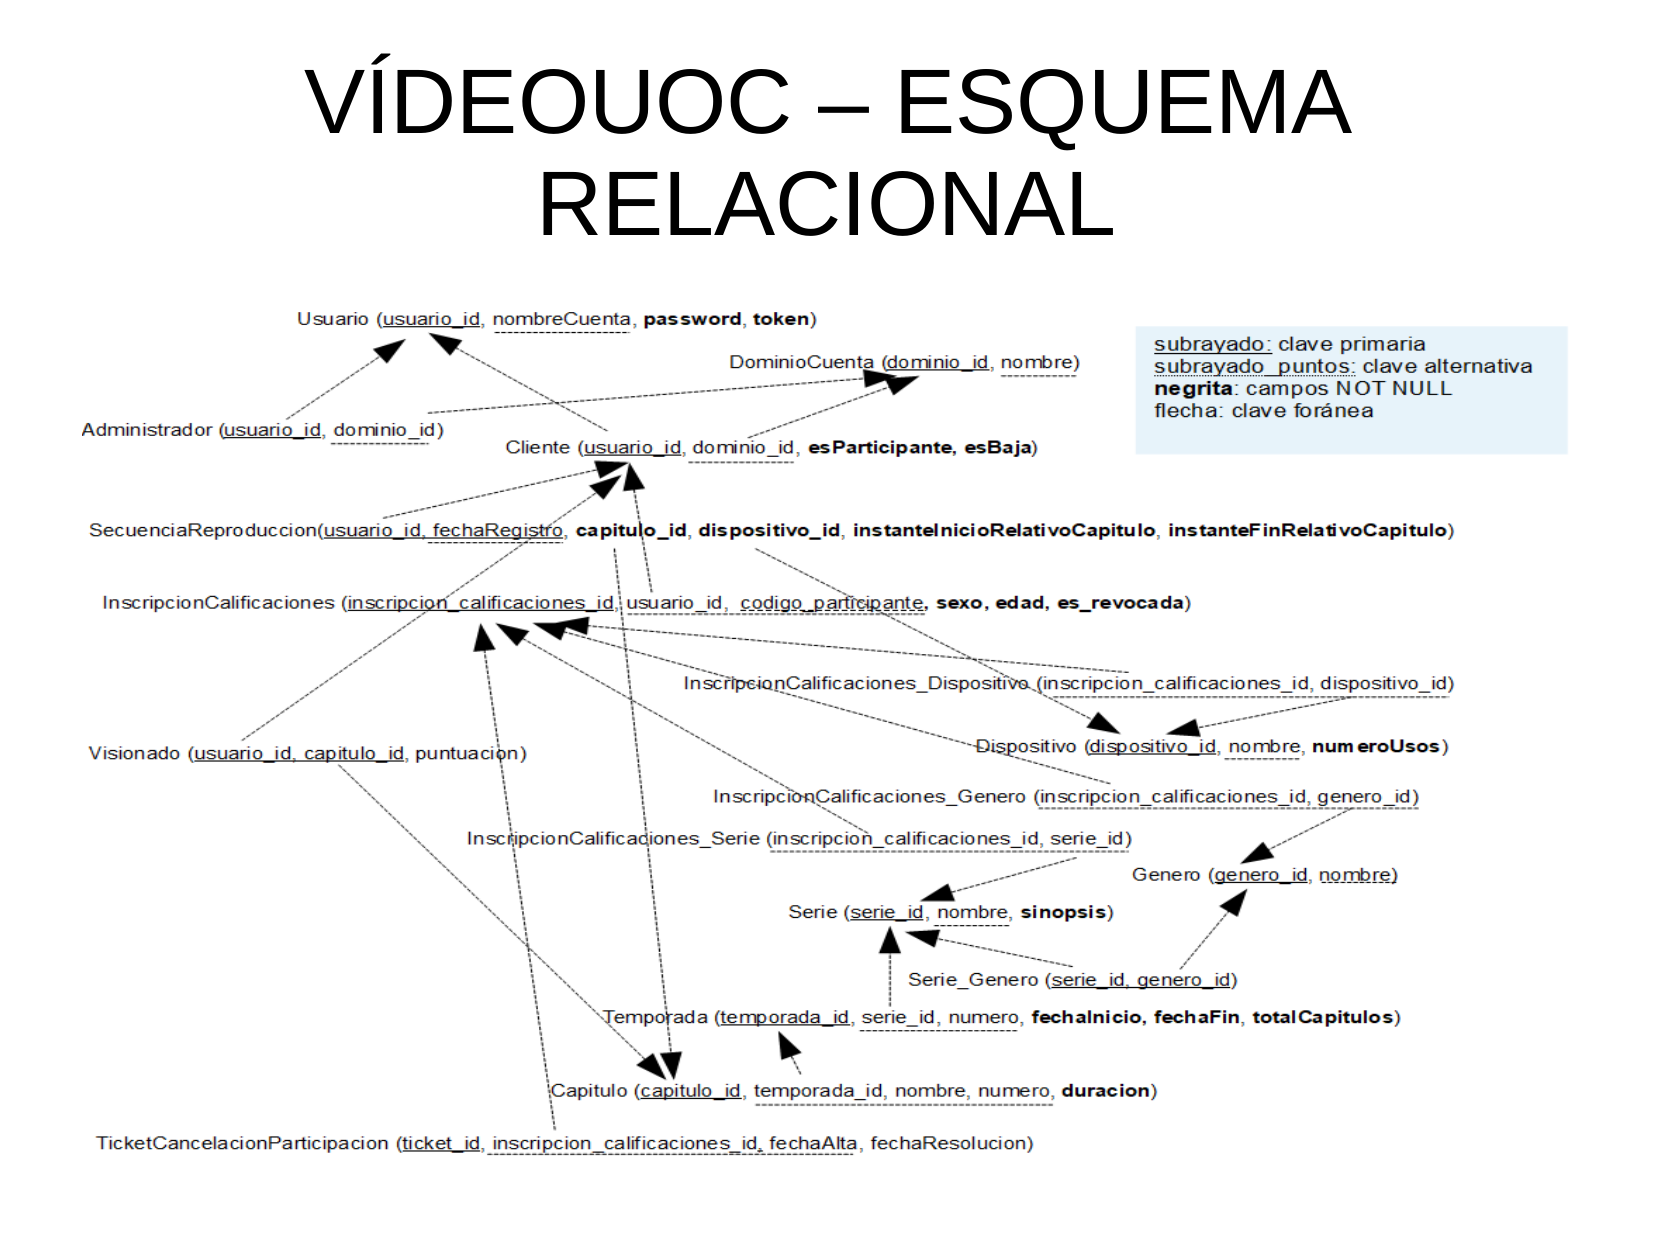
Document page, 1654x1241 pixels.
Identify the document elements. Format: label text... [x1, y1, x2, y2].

picture [82, 290, 1571, 1182]
title VÍDEOUOC – ESQUEMA RELACIONAL [82, 49, 1571, 257]
